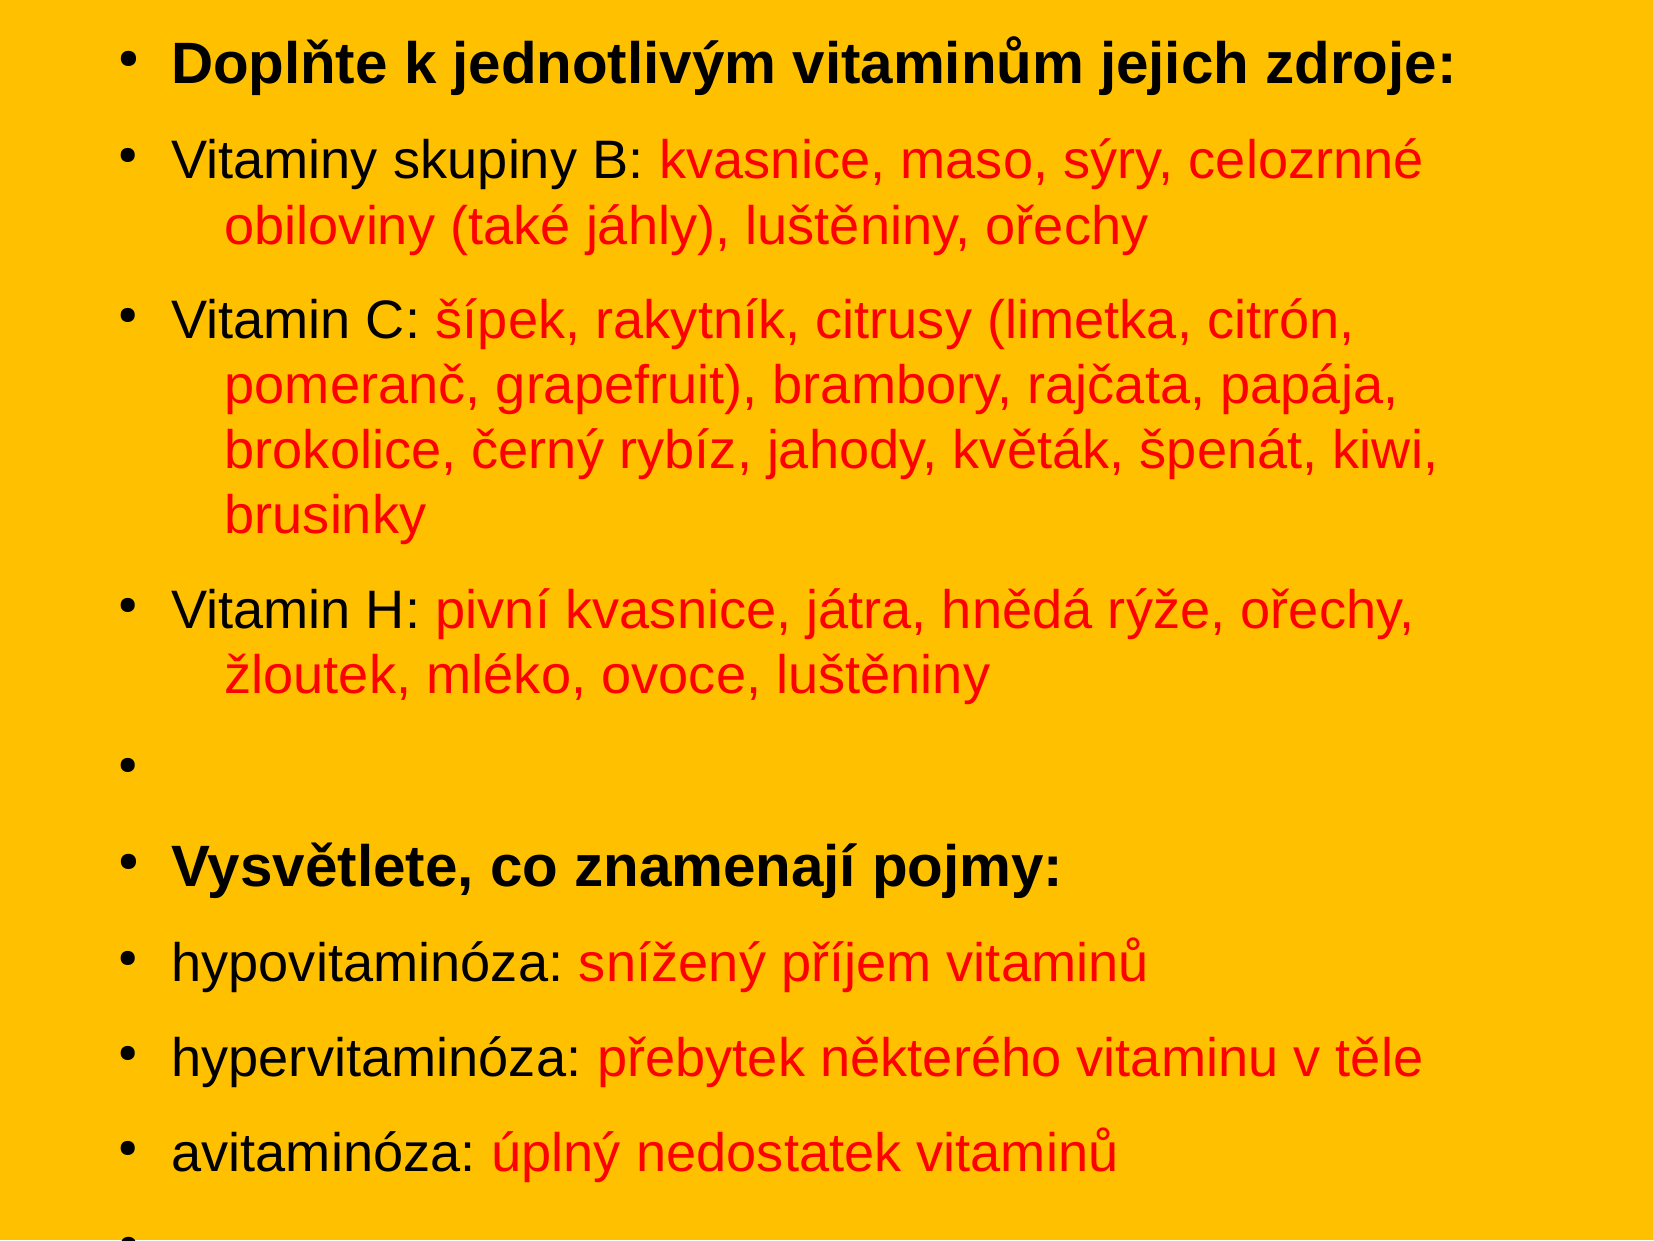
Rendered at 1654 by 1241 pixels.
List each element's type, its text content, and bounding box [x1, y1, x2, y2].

list Doplňte k jednotlivým vitaminům jejich zdroje: Vitaminy skupiny B: kvasnice, maso, sýry, celozrnné obiloviny (také jáhly), luštěniny, ořechy Vitamin C: šípek, rakytník, citrusy (limetka, citrón, pomeranč, grapefruit), brambory, rajčata, papája, brokolice, černý rybíz, jahody, květák, špenát, kiwi, brusinky Vitamin H: pivní kvasnice, játra, hnědá rýže, ořechy, žloutek, mléko, ovoce, luštěniny Vysvětlete, co znamenají pojmy: hypovitaminóza: snížený příjem vitaminů hypervitaminóza: přebytek některého vitaminu v těle avitaminóza: úplný nedostatek vitaminů [82, 25, 1571, 1215]
